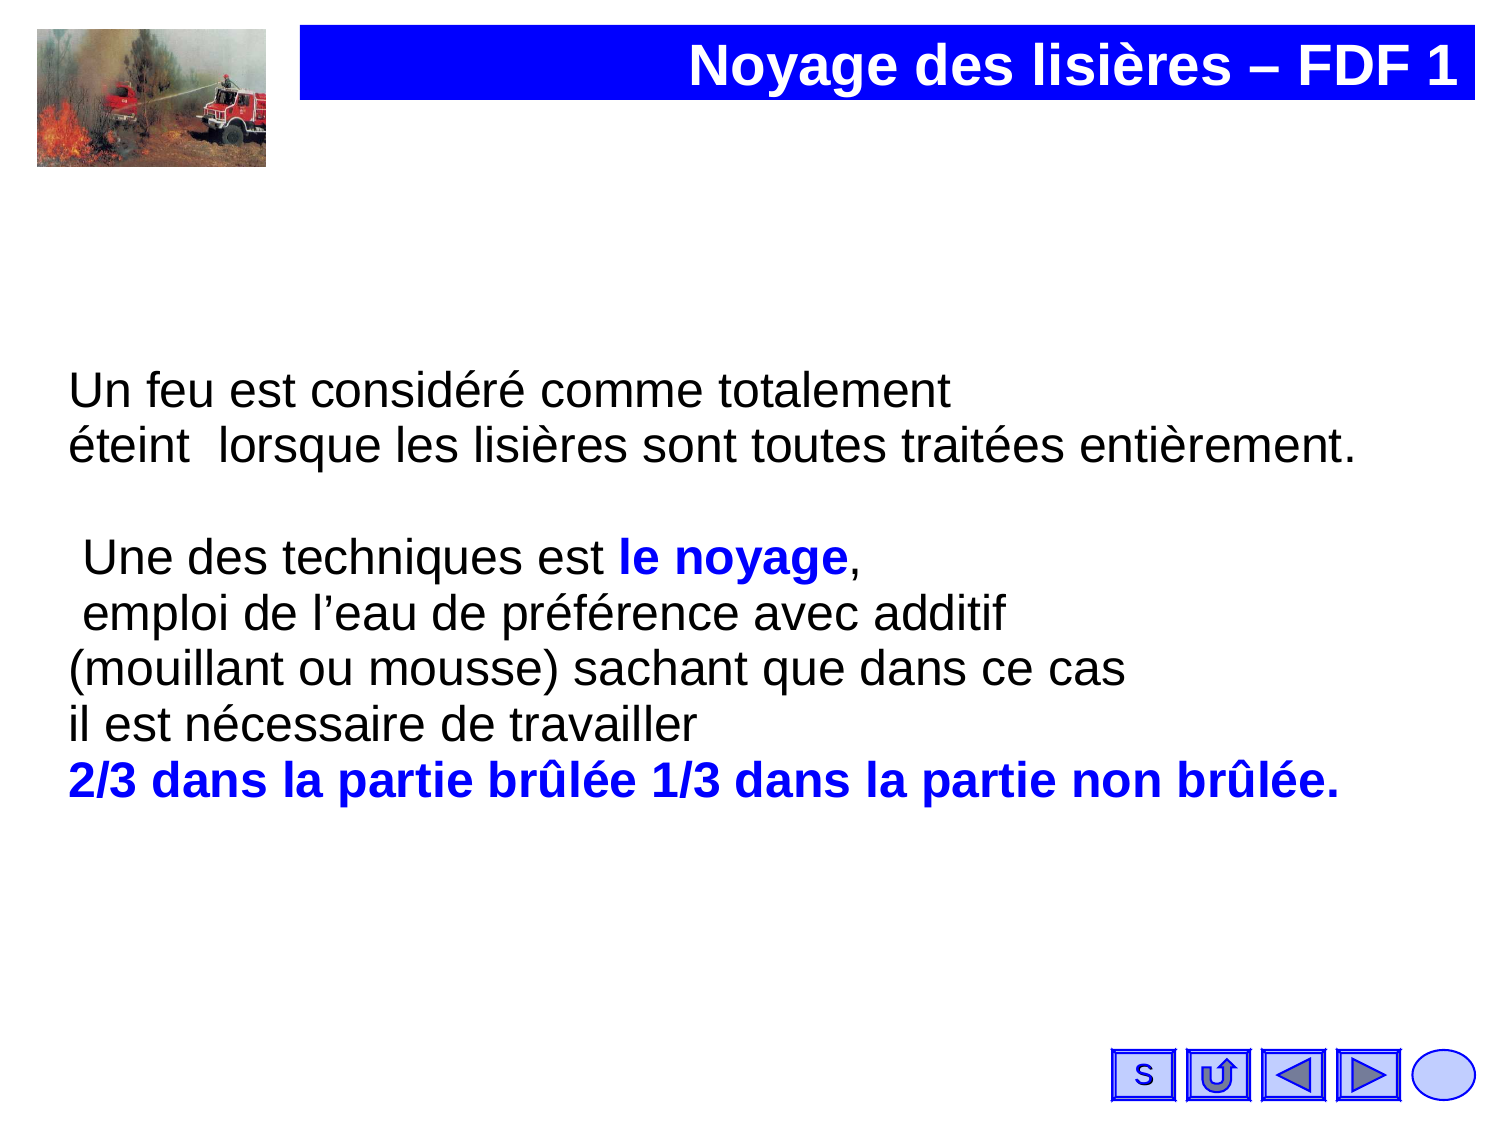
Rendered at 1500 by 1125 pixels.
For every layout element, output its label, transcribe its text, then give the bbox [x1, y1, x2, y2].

text_box Noyage des lisières – FDF 1 [299, 24, 1475, 100]
text_box [1412, 1049, 1476, 1101]
picture [37, 29, 266, 167]
text_box Un feu est considéré comme totalement éteint lorsque les lisières sont toutes traitées entièrement. Une des techniques est le noyage, emploi de l’eau de préférence avec additif (mouillant ou mousse) sachant que dans ce cas il est nécessaire de travailler 2/3 dans la partie brûlée 1/3 dans la partie non brûlée. [53, 354, 1387, 816]
